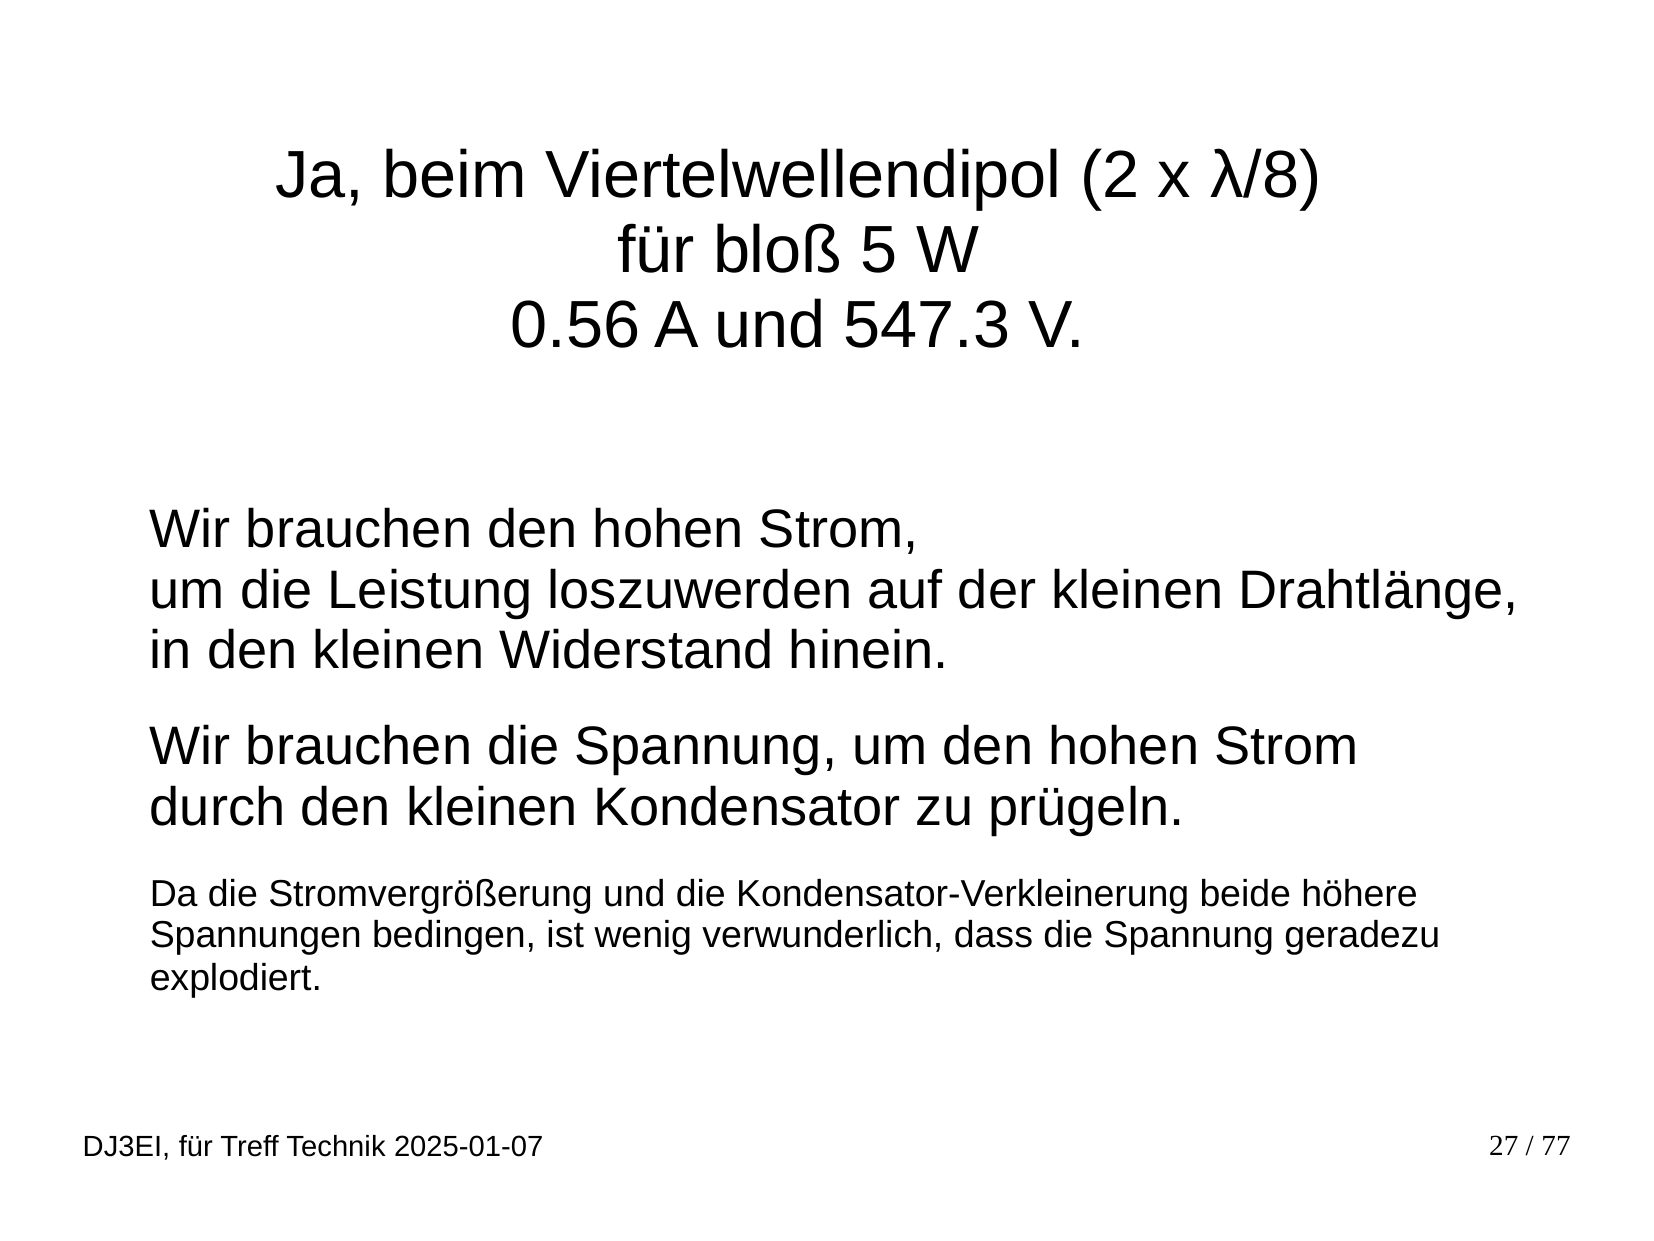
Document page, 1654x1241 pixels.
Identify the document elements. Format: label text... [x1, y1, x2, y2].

text_box Ja, beim Viertelwellendipol (2 x λ/8) für bloß 5 W 0.56 A und 547.3 V. [260, 129, 1337, 370]
text_box Wir brauchen den hohen Strom, um die Leistung loszuwerden auf der kleinen Drahtlänge, in den kleinen Widerstand hinein. Wir brauchen die Spannung, um den hohen Strom durch den kleinen Kondensator zu prügeln. Da die Stromvergrößerung und die Kondensator-Verkleinerung beide höhere Spannungen bedingen, ist wenig verwunderlich, dass die Spannung geradezu explodiert. [135, 491, 1536, 1006]
